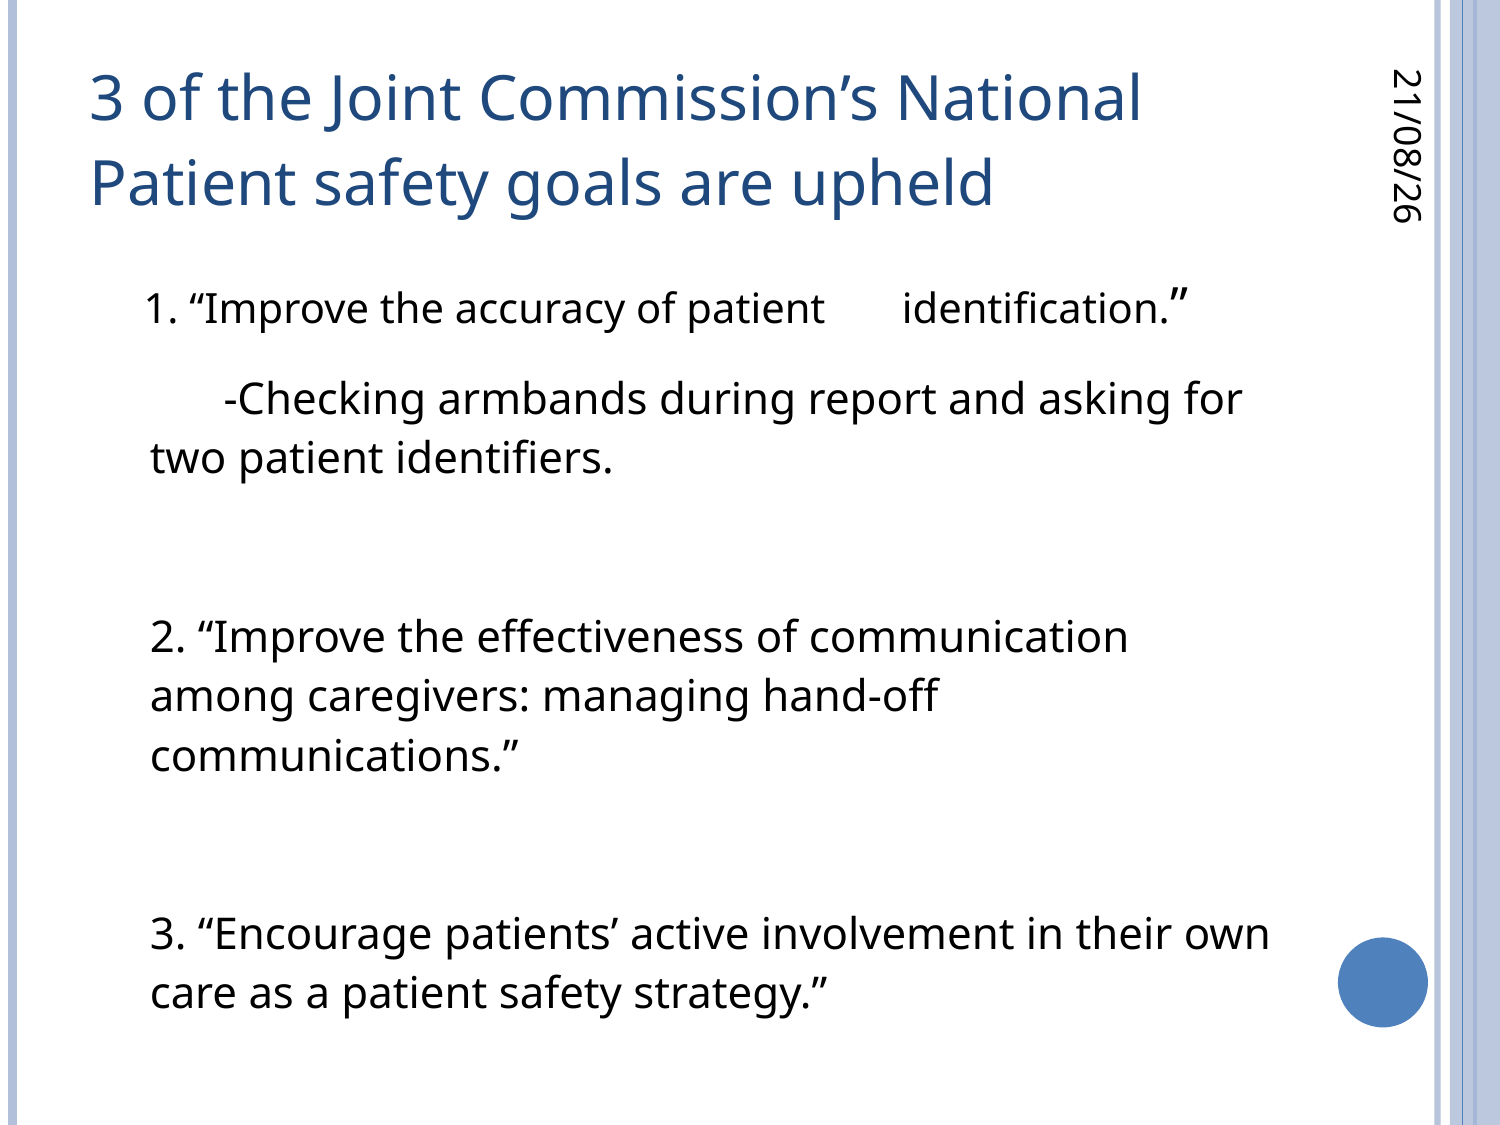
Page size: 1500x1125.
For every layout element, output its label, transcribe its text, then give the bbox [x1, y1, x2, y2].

list 1. “Improve the accuracy of patient identification.” -Checking armbands during report and asking for two patient identifiers. 2. “Improve the effectiveness of communication among caregivers: managing hand-off communications.” 3. “Encourage patients’ active involvement in their own care as a patient safety strategy.” (Joint Commission Perspectives, 2008) [75, 262, 1300, 1062]
title 3 of the Joint Commission’s National Patient safety goals are upheld [75, 45, 1300, 233]
